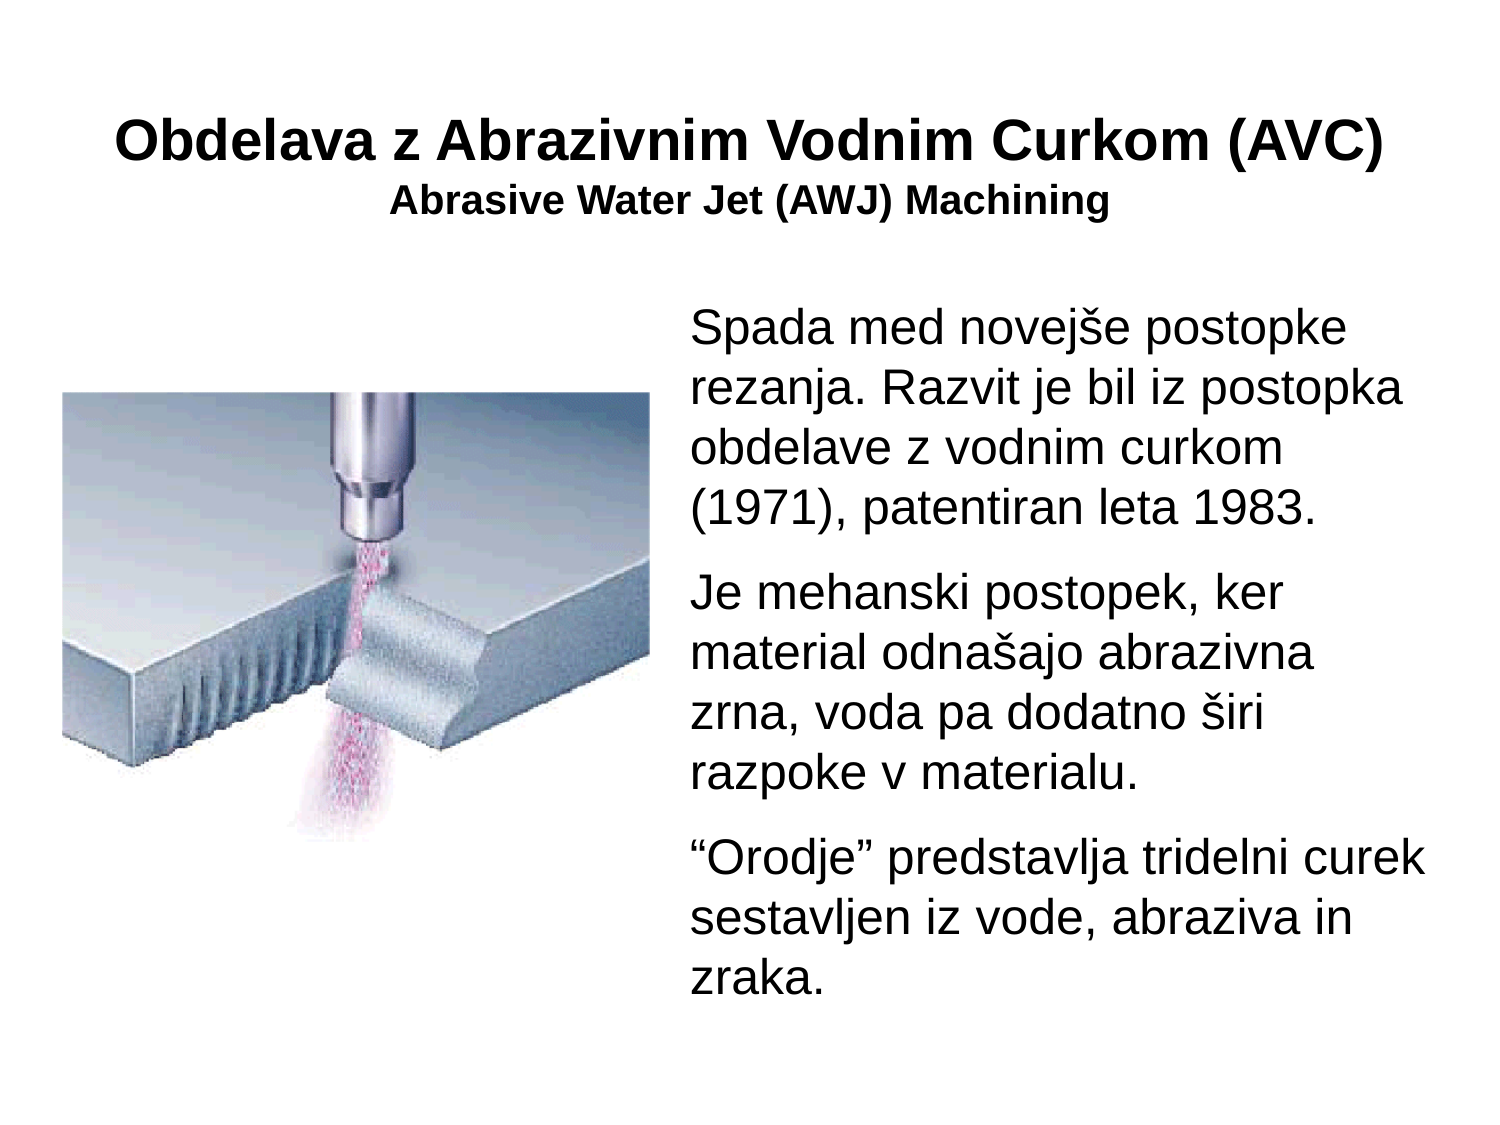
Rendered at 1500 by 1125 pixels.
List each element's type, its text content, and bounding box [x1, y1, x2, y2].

text_box Spada med novejše postopke rezanja. Razvit je bil iz postopka obdelave z vodnim curkom (1971), patentiran leta 1983. Je mehanski postopek, ker material odnašajo abrazivna zrna, voda pa dodatno širi razpoke v materialu. “Orodje” predstavlja tridelni curek sestavljen iz vode, abraziva in zraka. [675, 287, 1450, 1013]
title Obdelava z Abrazivnim Vodnim Curkom (AVC) Abrasive Water Jet (AWJ) Machining [37, 99, 1463, 225]
picture [62, 392, 650, 860]
